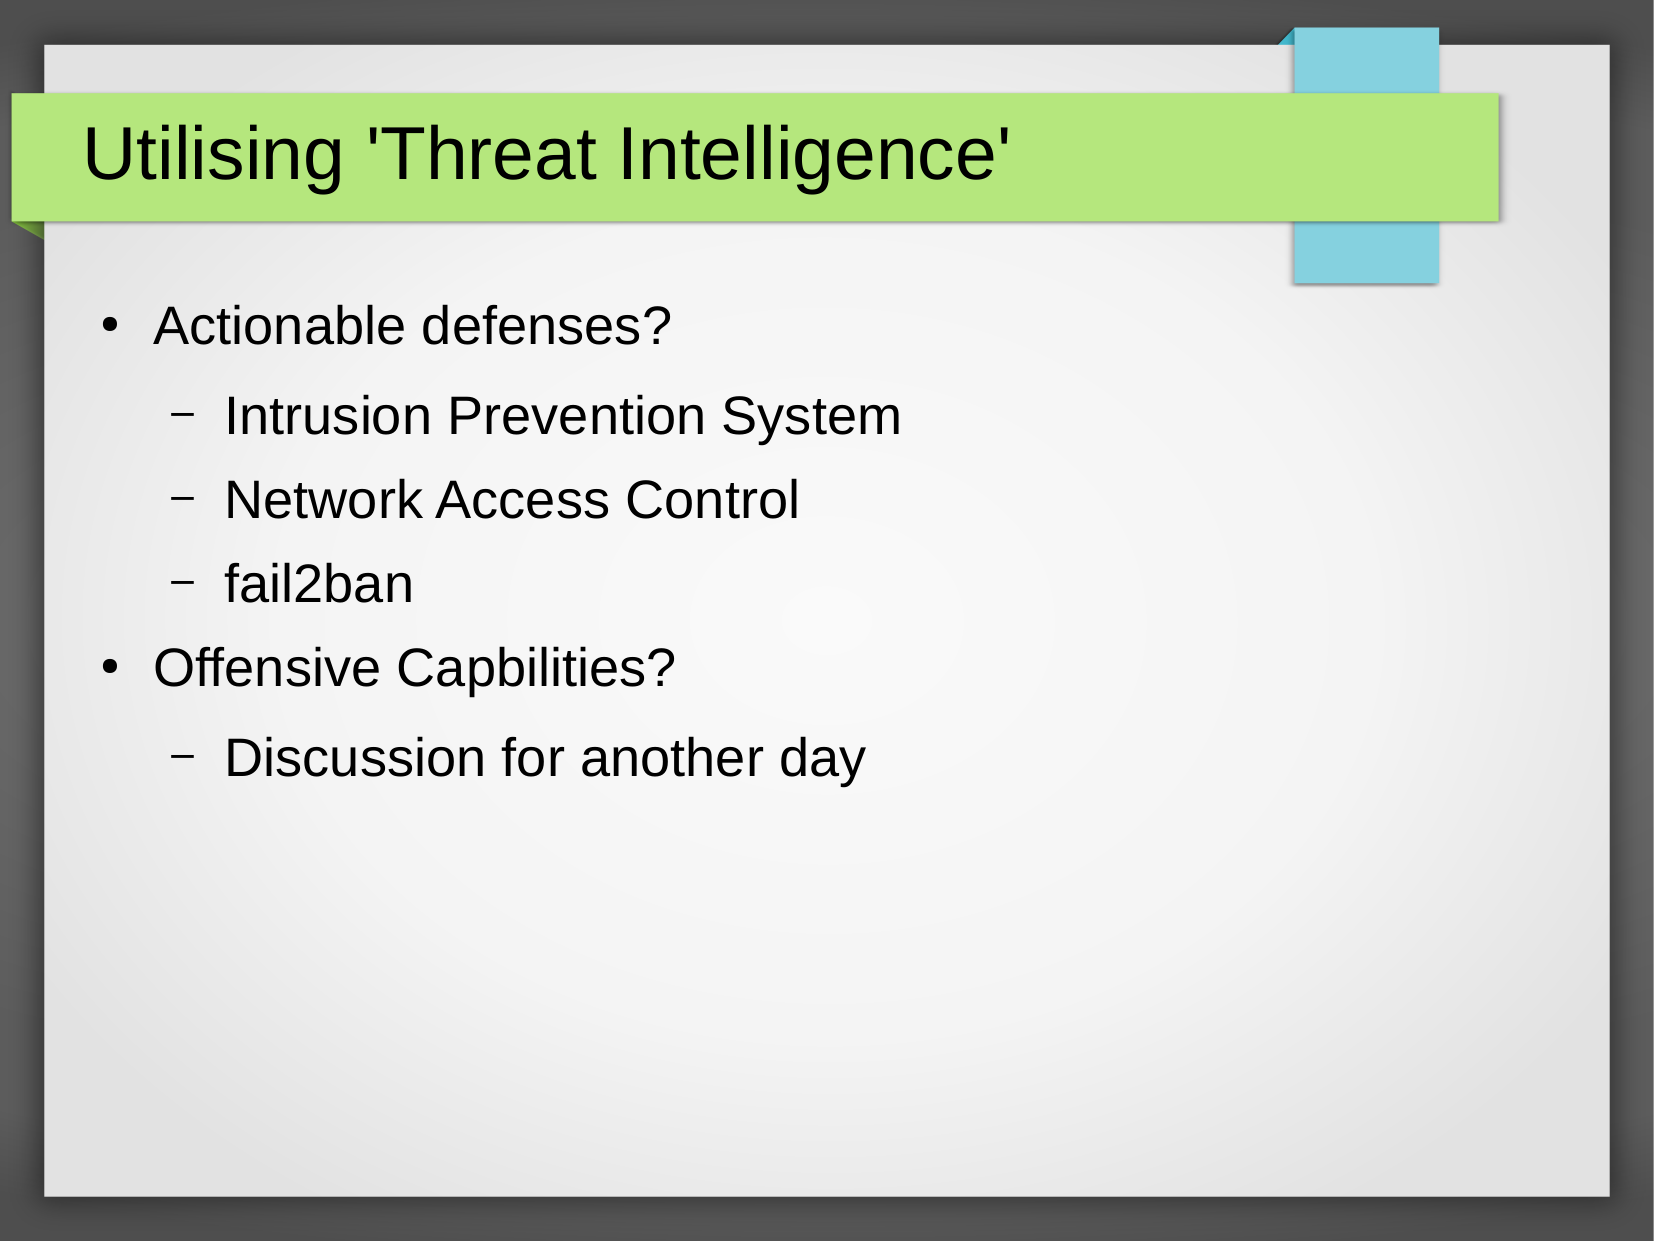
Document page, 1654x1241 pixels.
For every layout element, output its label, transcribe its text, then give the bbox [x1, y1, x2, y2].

list Actionable defenses? Intrusion Prevention System Network Access Control fail2ban Offensive Capbilities? Discussion for another day [82, 295, 1571, 1099]
title Utilising 'Threat Intelligence' [82, 94, 1264, 213]
picture [0, 0, 1654, 1241]
